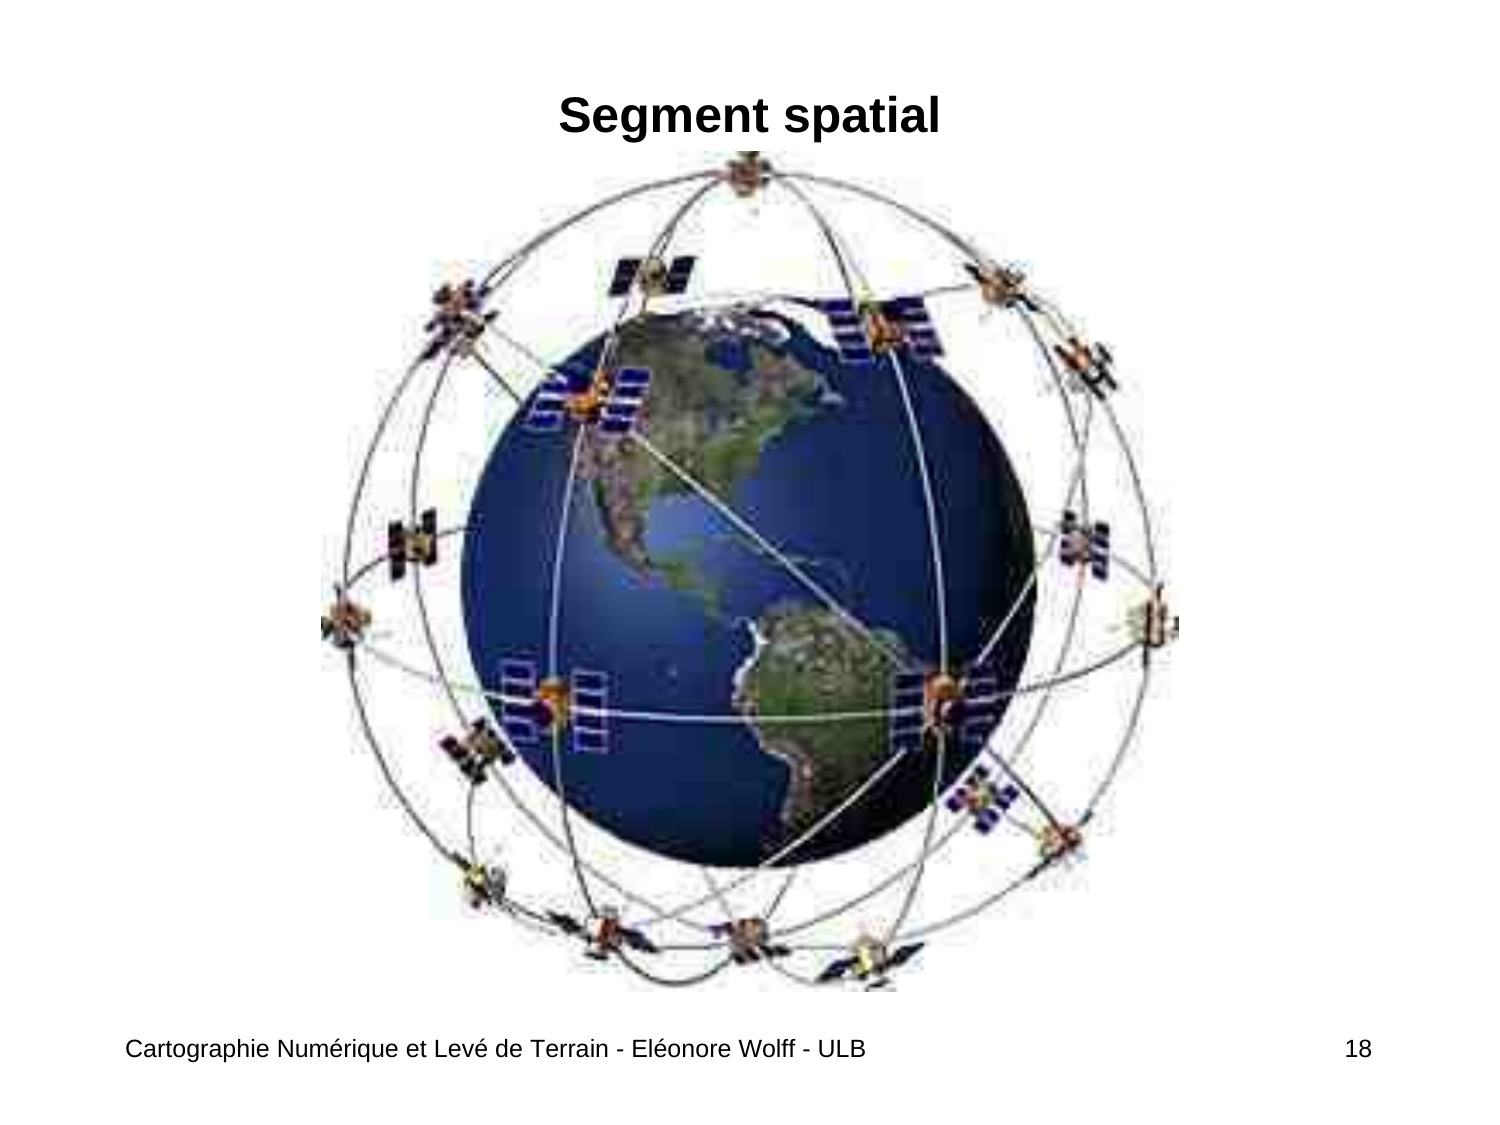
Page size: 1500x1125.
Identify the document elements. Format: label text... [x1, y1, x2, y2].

text_box Cartographie Numérique et Levé de Terrain - Eléonore Wolff - ULB [110, 1024, 1271, 1100]
picture [321, 157, 1179, 992]
text_box <number> [1279, 1024, 1388, 1100]
title Segment spatial [112, 68, 1388, 157]
